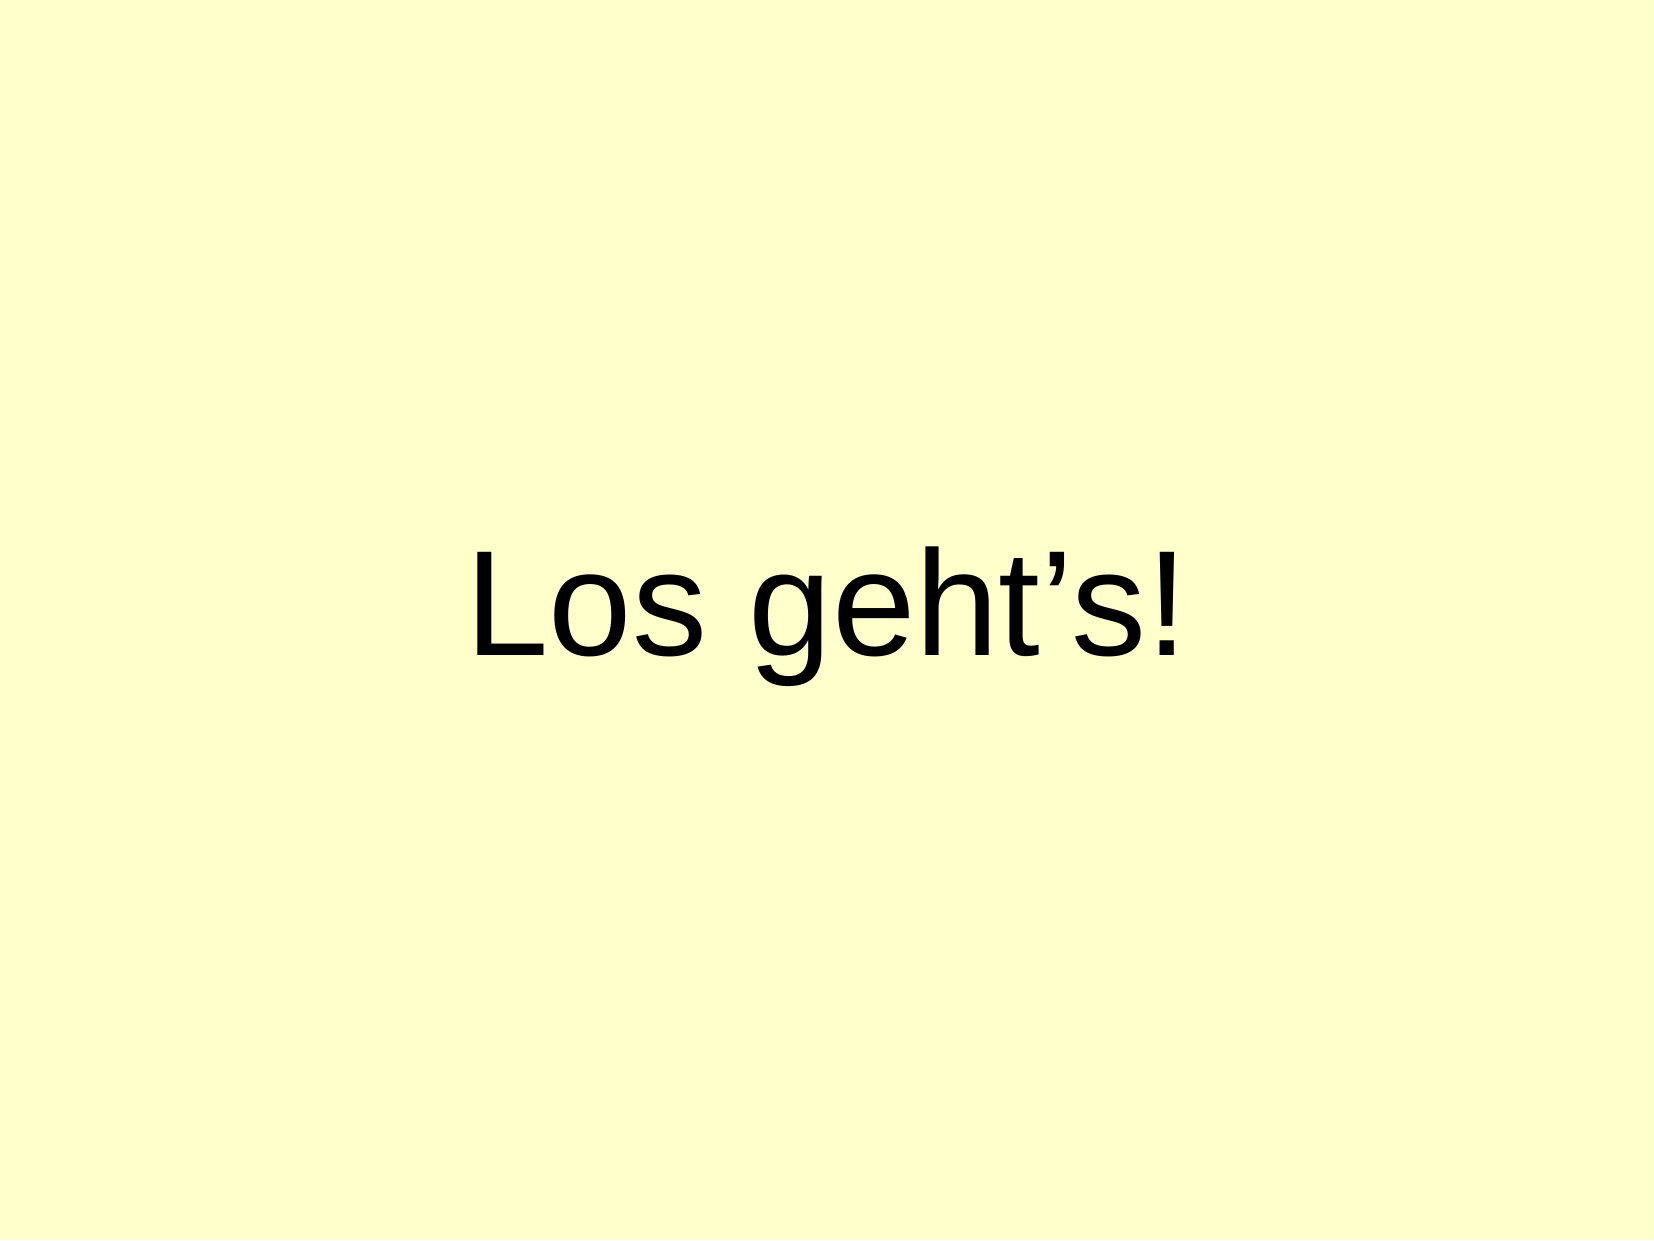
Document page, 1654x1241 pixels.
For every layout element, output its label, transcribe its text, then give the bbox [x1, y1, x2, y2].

title Los geht’s! [82, 49, 1571, 1158]
